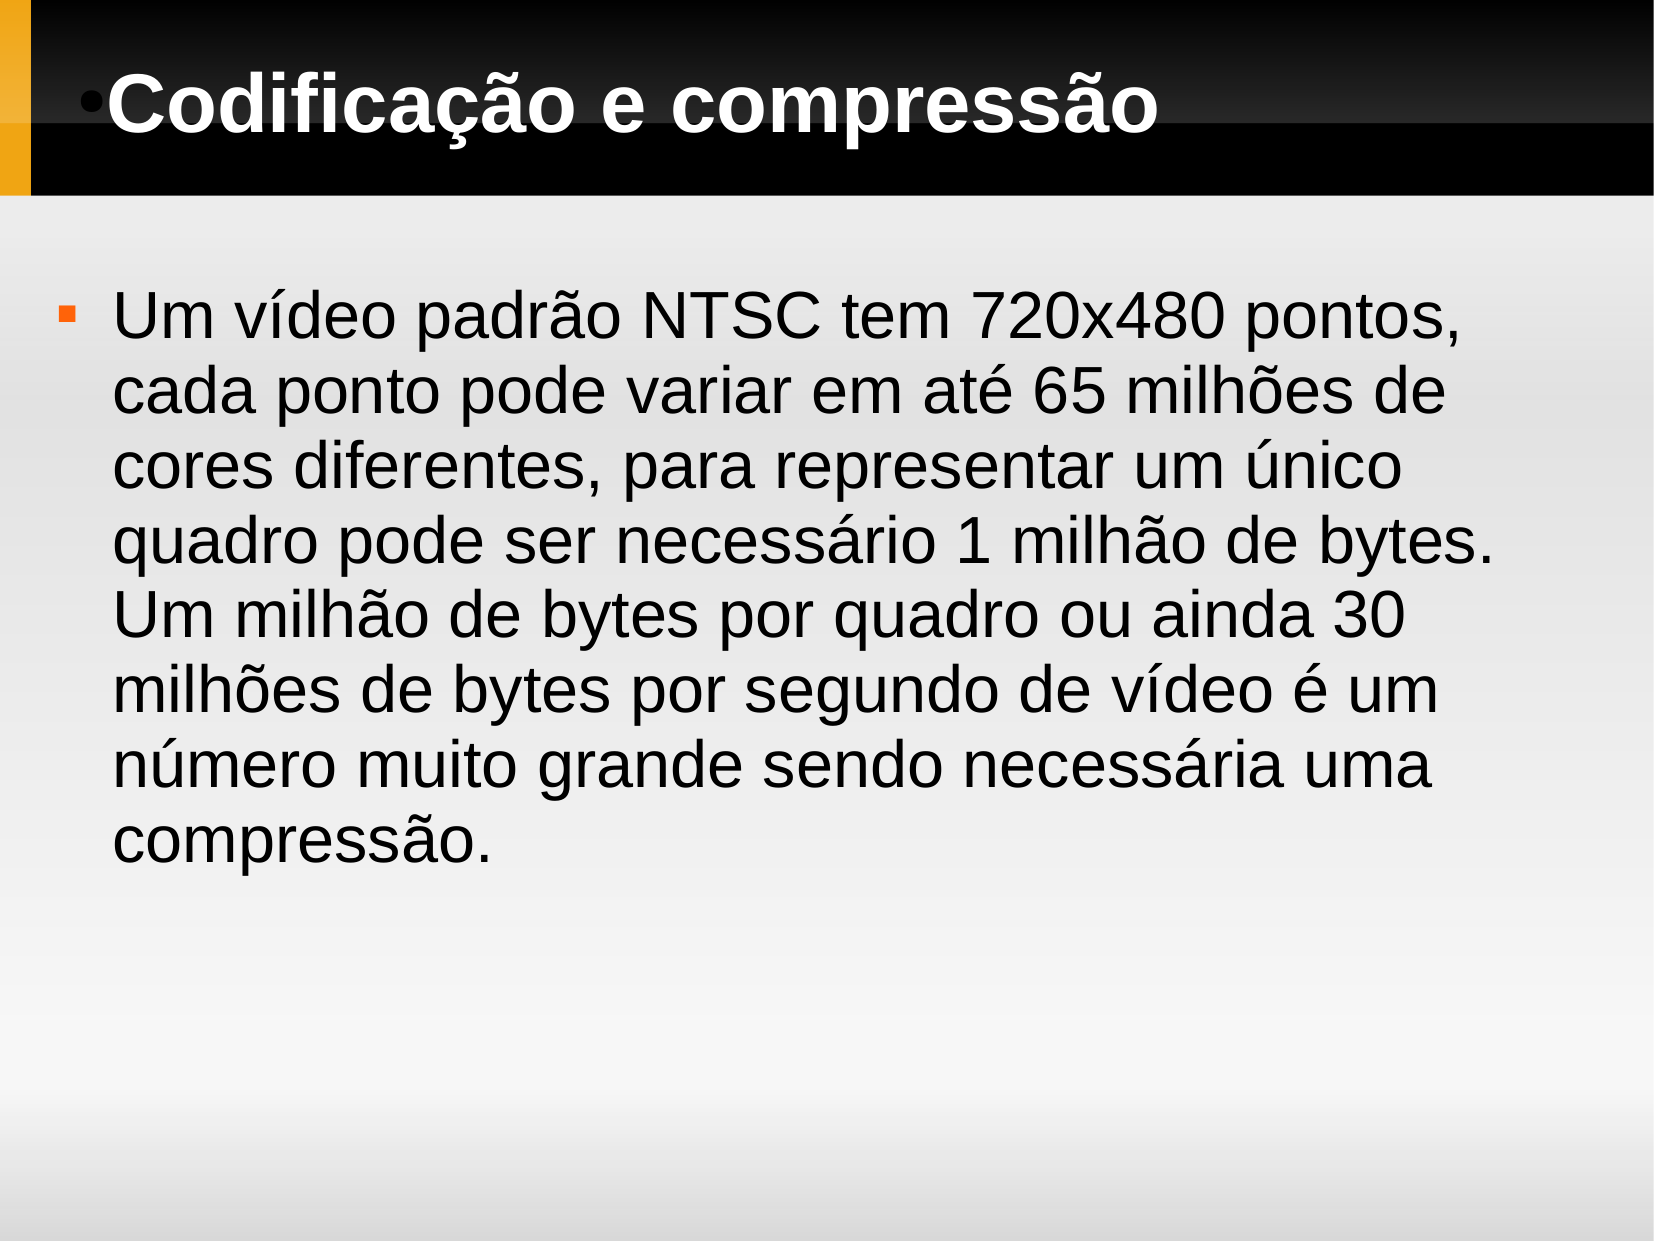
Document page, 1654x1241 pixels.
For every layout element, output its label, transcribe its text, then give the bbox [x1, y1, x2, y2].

picture [0, 0, 1654, 1241]
title Codificação e compressão [76, 7, 1565, 200]
list Um vídeo padrão NTSC tem 720x480 pontos, cada ponto pode variar em até 65 milhões de cores diferentes, para representar um único quadro pode ser necessário 1 milhão de bytes. Um milhão de bytes por quadro ou ainda 30 milhões de bytes por segundo de vídeo é um número muito grande sendo necessária uma compressão. [41, 278, 1619, 1217]
